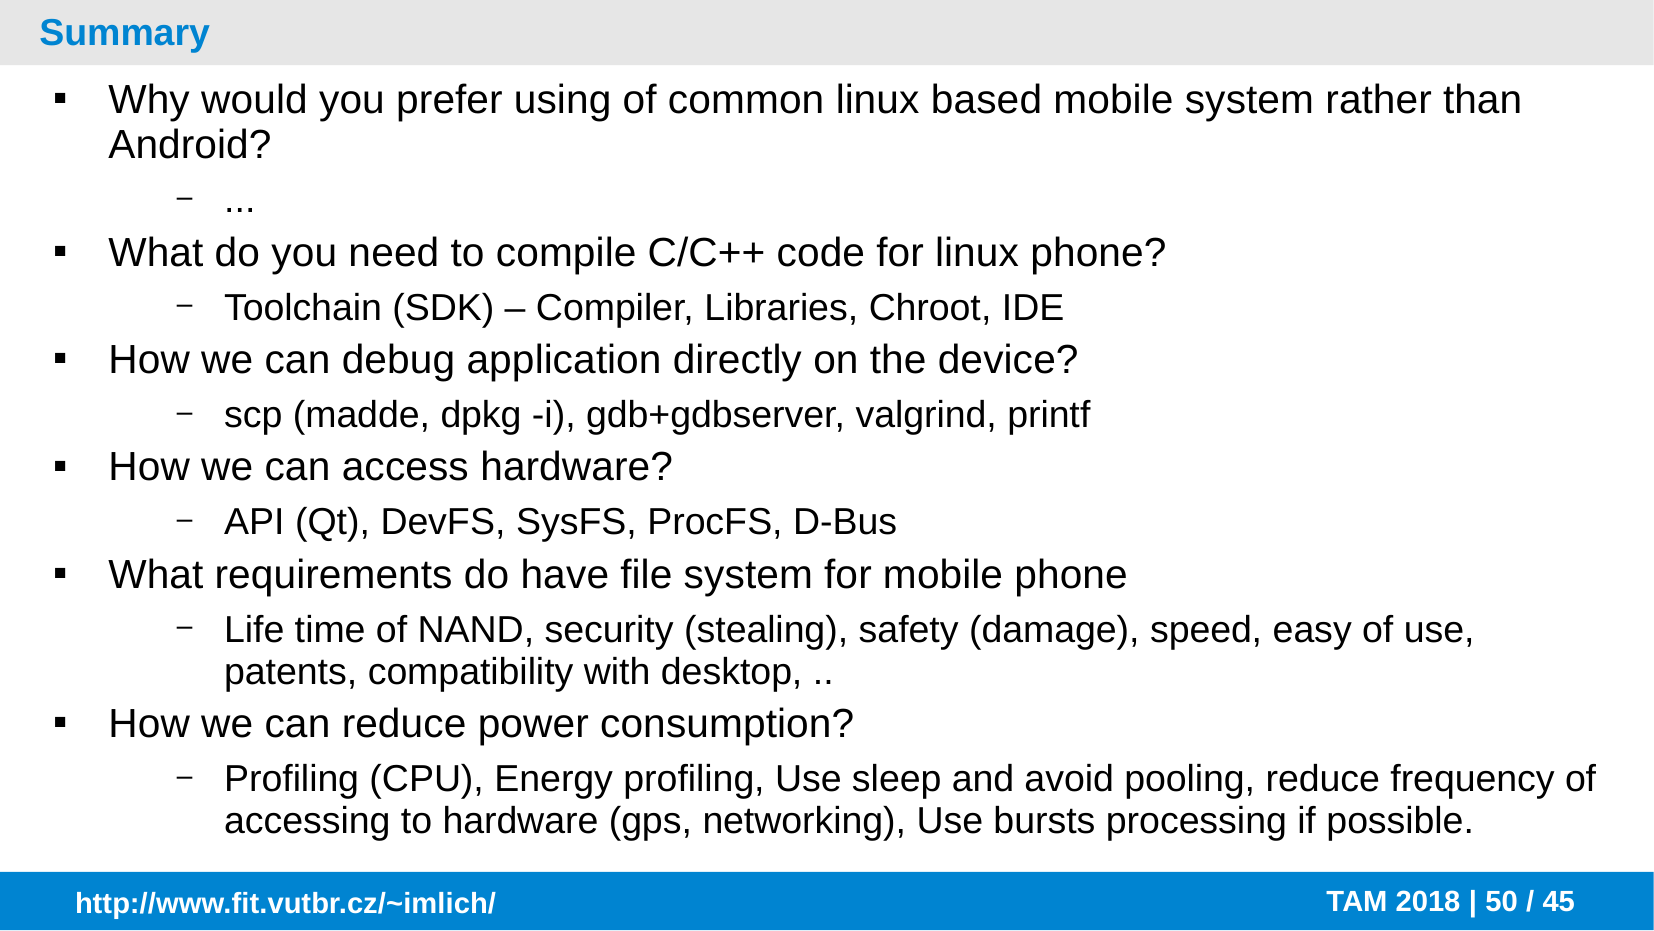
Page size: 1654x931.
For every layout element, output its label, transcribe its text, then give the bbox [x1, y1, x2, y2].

list Why would you prefer using of common linux based mobile system rather than Android? ... What do you need to compile C/C++ code for linux phone? Toolchain (SDK) – Compiler, Libraries, Chroot, IDE How we can debug application directly on the device? scp (madde, dpkg -i), gdb+gdbserver, valgrind, printf How we can access hardware? API (Qt), DevFS, SysFS, ProcFS, D-Bus What requirements do have file system for mobile phone Life time of NAND, security (stealing), safety (damage), speed, easy of use, patents, compatibility with desktop, .. How we can reduce power consumption? Profiling (CPU), Energy profiling, Use sleep and avoid pooling, reduce frequency of accessing to hardware (gps, networking), Use bursts processing if possible. [37, 76, 1613, 894]
title Summary [39, 4, 1615, 61]
